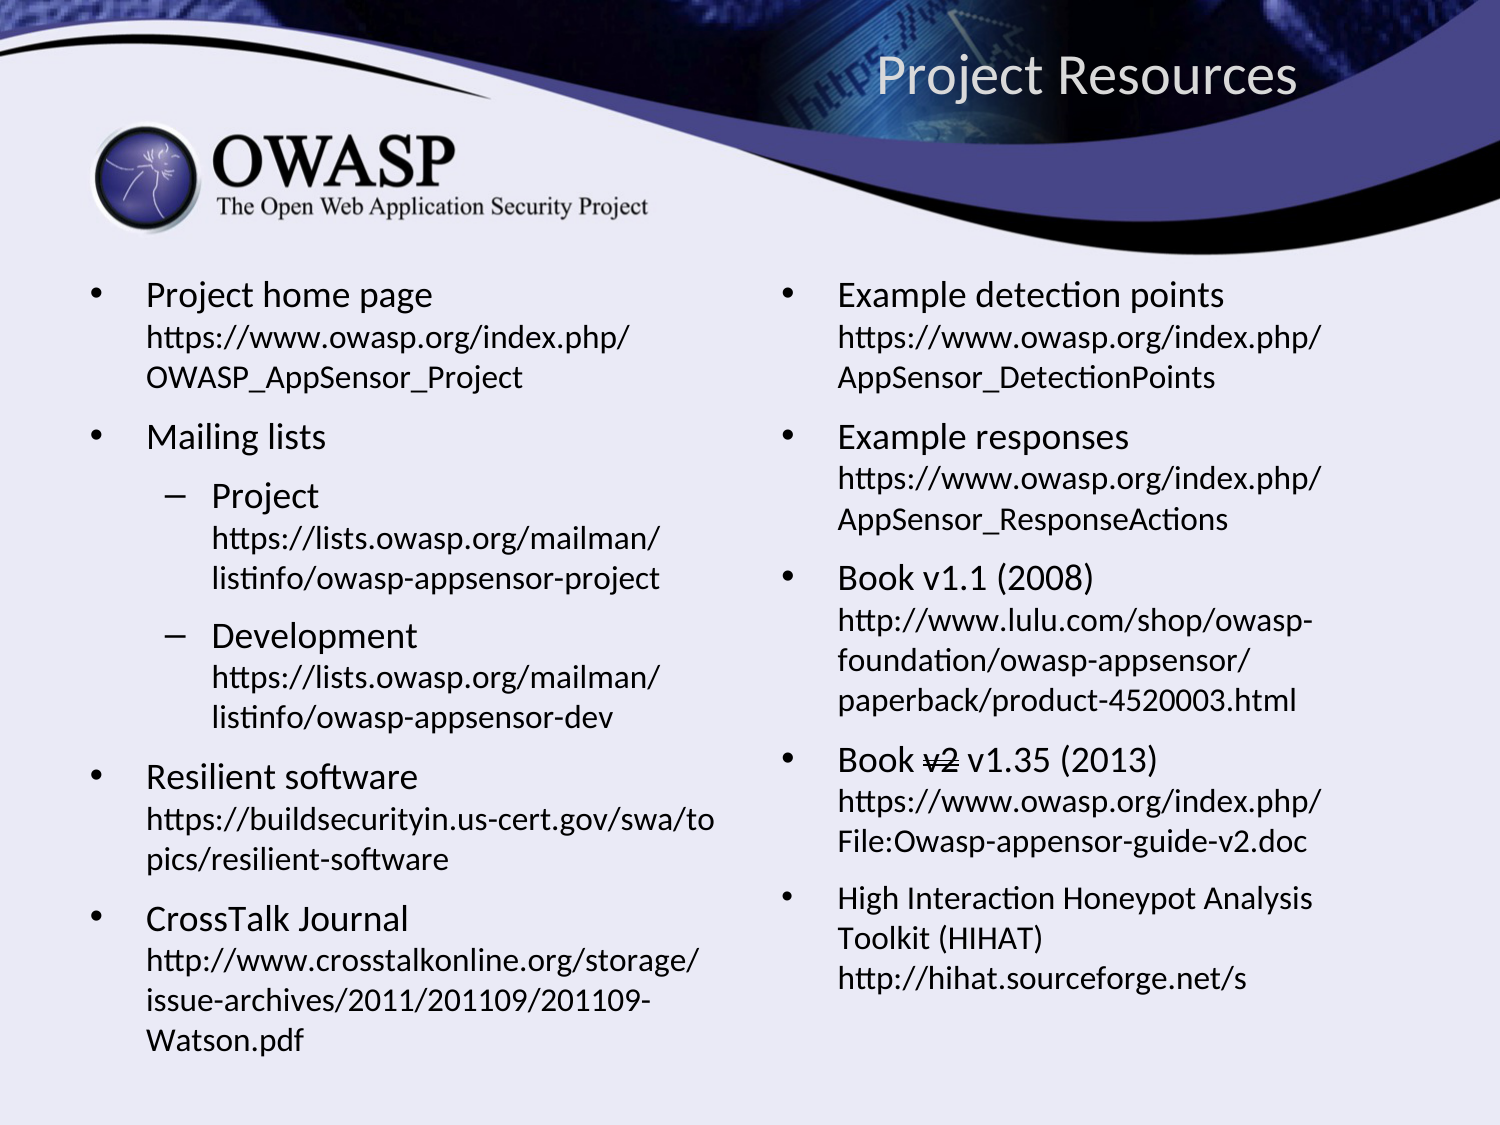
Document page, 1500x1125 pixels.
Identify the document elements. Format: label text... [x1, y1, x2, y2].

title Project Resources [699, 0, 1476, 149]
picture [0, 0, 1500, 1125]
list Example detection points https://www.owasp.org/index.php/ AppSensor_DetectionPoints Example responses https://www.owasp.org/index.php/ AppSensor_ResponseActions Book v1.1 (2008) http://www.lulu.com/shop/owasp-foundation/owasp-appsensor/ paperback/product-4520003.html Book v2 v1.35 (2013) https://www.owasp.org/index.php/ File:Owasp-appensor-guide-v2.doc High Interaction Honeypot Analysis Toolkit (HIHAT) http://hihat.sourceforge.net/s [766, 262, 1426, 1018]
list Project home page https://www.owasp.org/index.php/ OWASP_AppSensor_Project Mailing lists Project https://lists.owasp.org/mailman/ listinfo/owasp-appsensor-project Development https://lists.owasp.org/mailman/ listinfo/owasp-appsensor-dev Resilient software https://buildsecurityin.us-cert.gov/swa/topics/resilient-software CrossTalk Journal http://www.crosstalkonline.org/storage/ issue-archives/2011/201109/201109-Watson.pdf [75, 262, 734, 1018]
